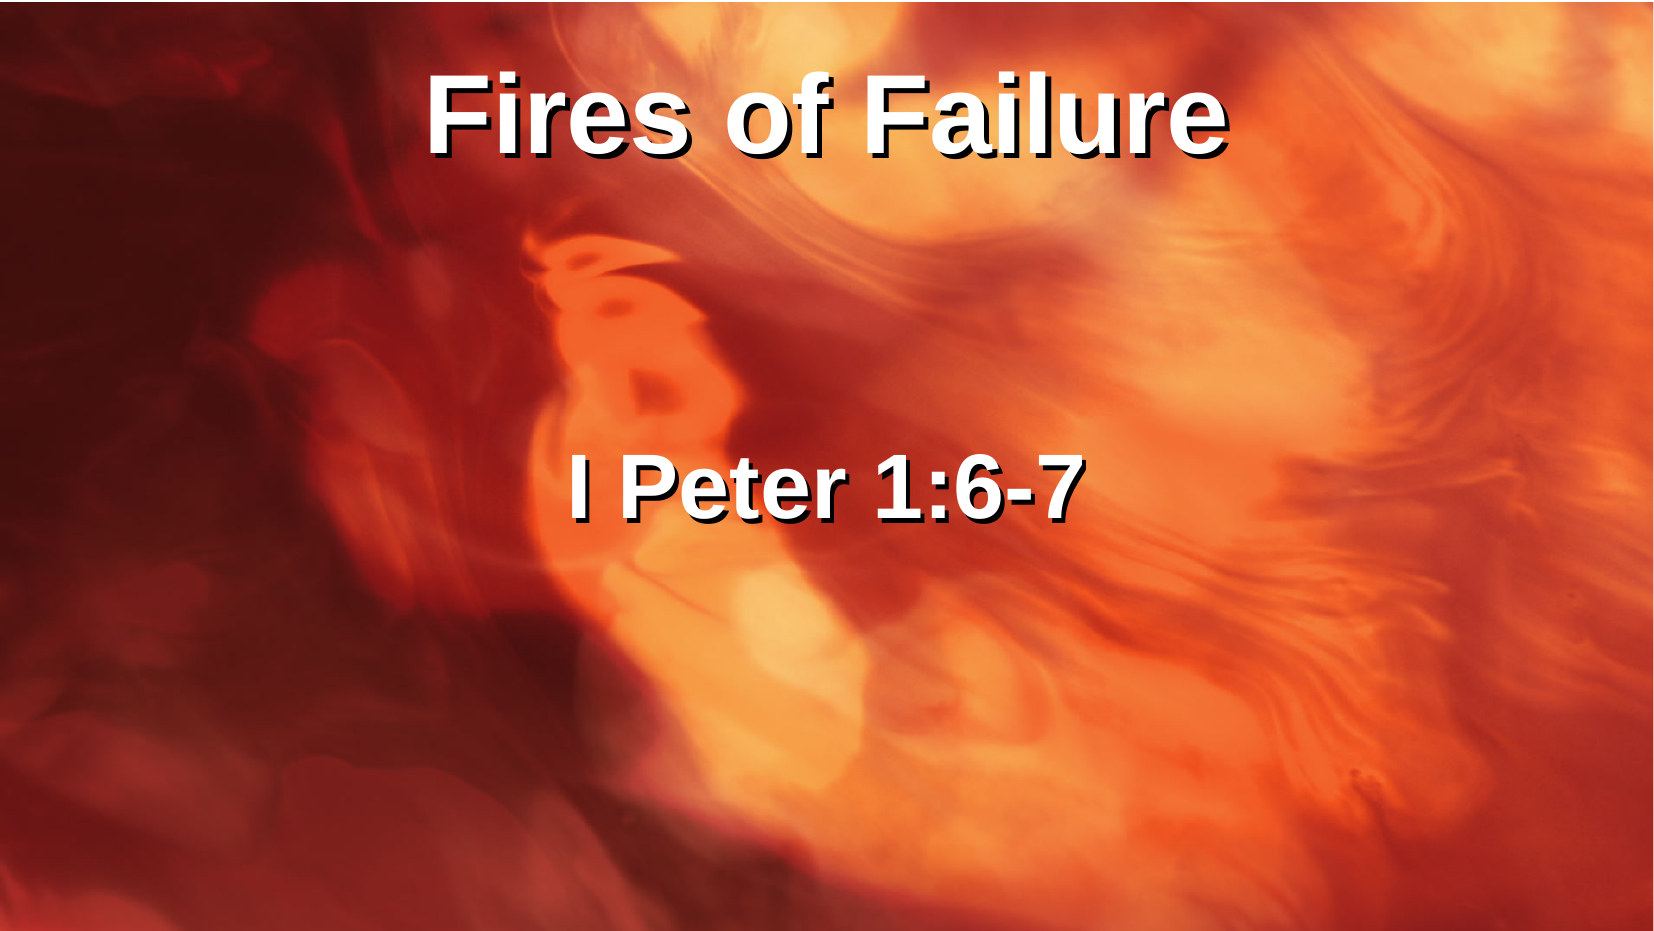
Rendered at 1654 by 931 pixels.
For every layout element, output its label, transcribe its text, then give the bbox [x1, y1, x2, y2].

picture [0, 2, 1654, 931]
subtitle I Peter 1:6-7 [82, 217, 1571, 758]
title Fires of Failure [82, 37, 1571, 193]
